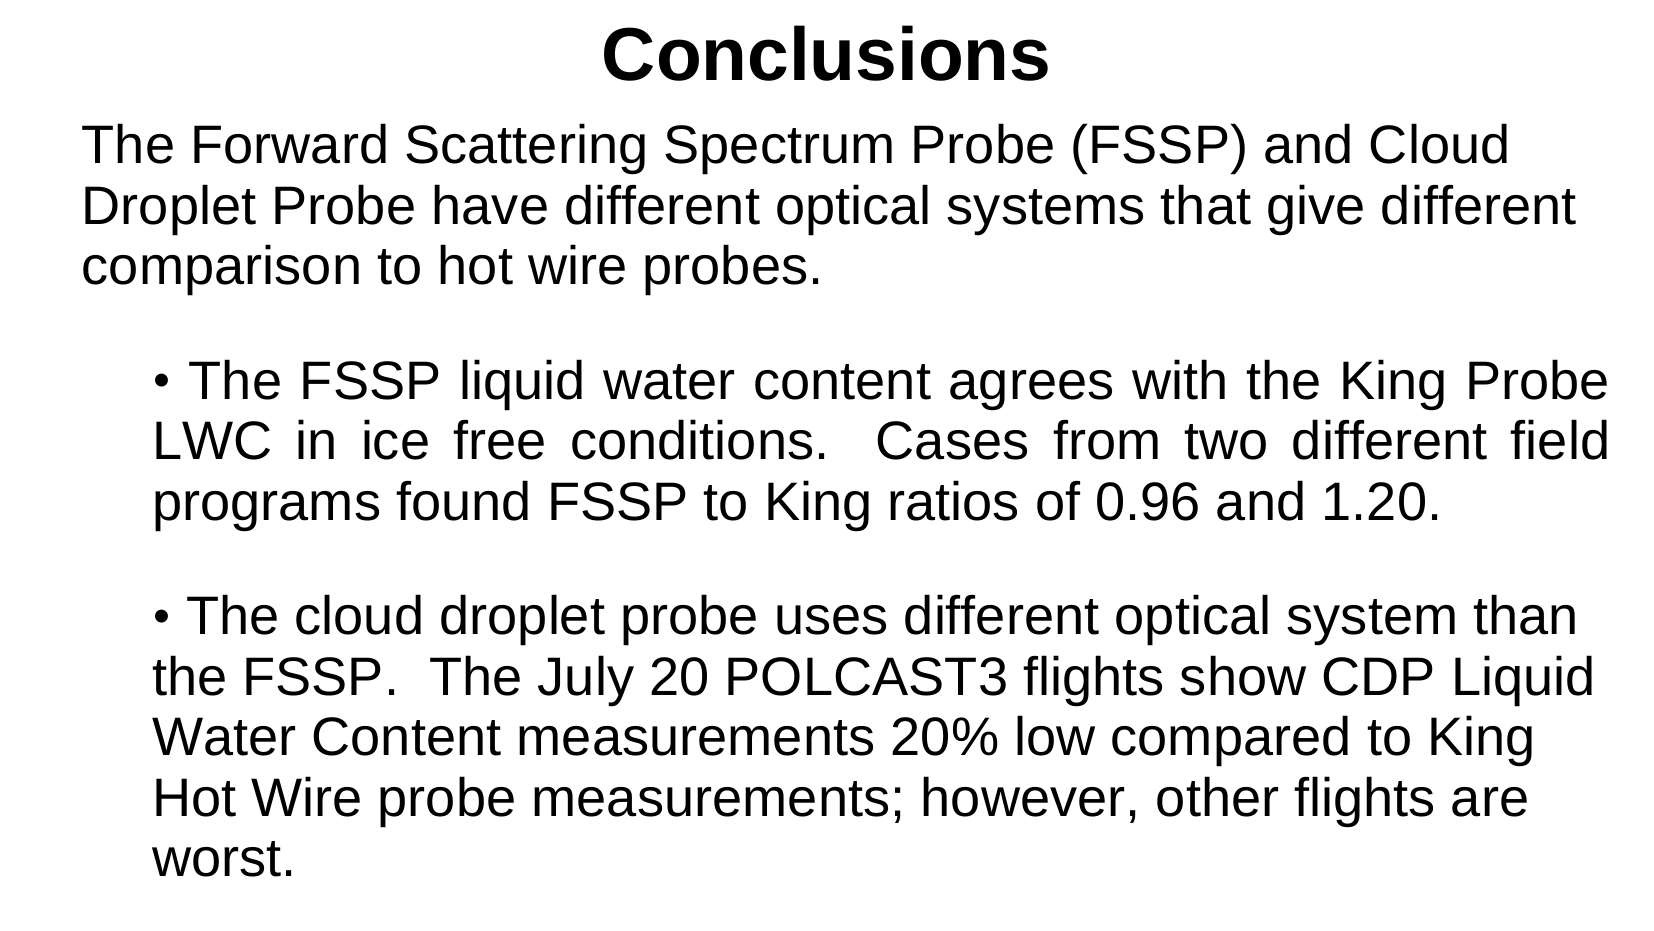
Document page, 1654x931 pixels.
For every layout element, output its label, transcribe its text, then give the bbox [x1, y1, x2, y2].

text_box The Forward Scattering Spectrum Probe (FSSP) and Cloud Droplet Probe have different optical systems that give different comparison to hot wire probes. The FSSP liquid water content agrees with the King Probe LWC in ice free conditions. Cases from two different field programs found FSSP to King ratios of 0.96 and 1.20. The cloud droplet probe uses different optical system than the FSSP. The July 20 POLCAST3 flights show CDP Liquid Water Content measurements 20% low compared to King Hot Wire probe measurements; however, other flights are worst. [2, 114, 1613, 889]
text_box Conclusions [0, 15, 1654, 98]
